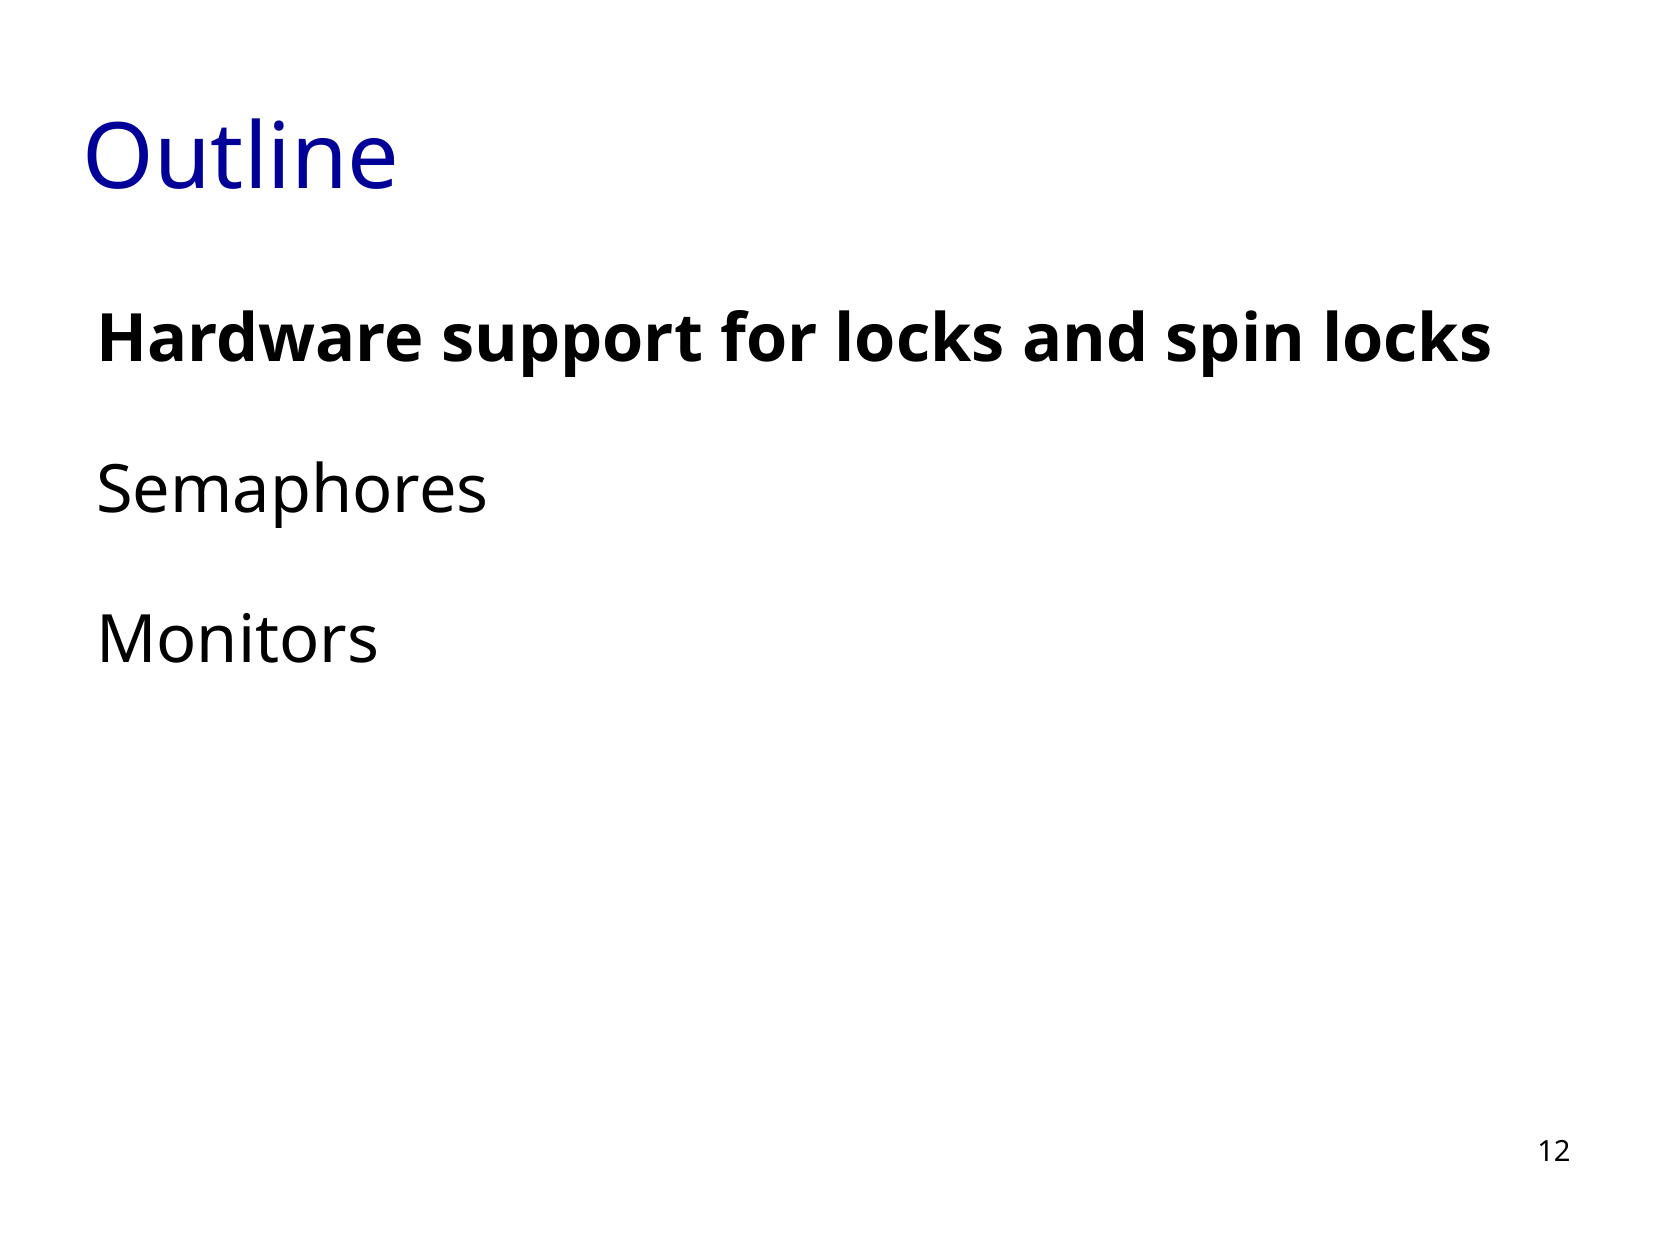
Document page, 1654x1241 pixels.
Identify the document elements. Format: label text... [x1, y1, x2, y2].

list Hardware support for locks and spin locks Semaphores Monitors [60, 290, 1571, 1096]
title Outline [82, 49, 1571, 257]
